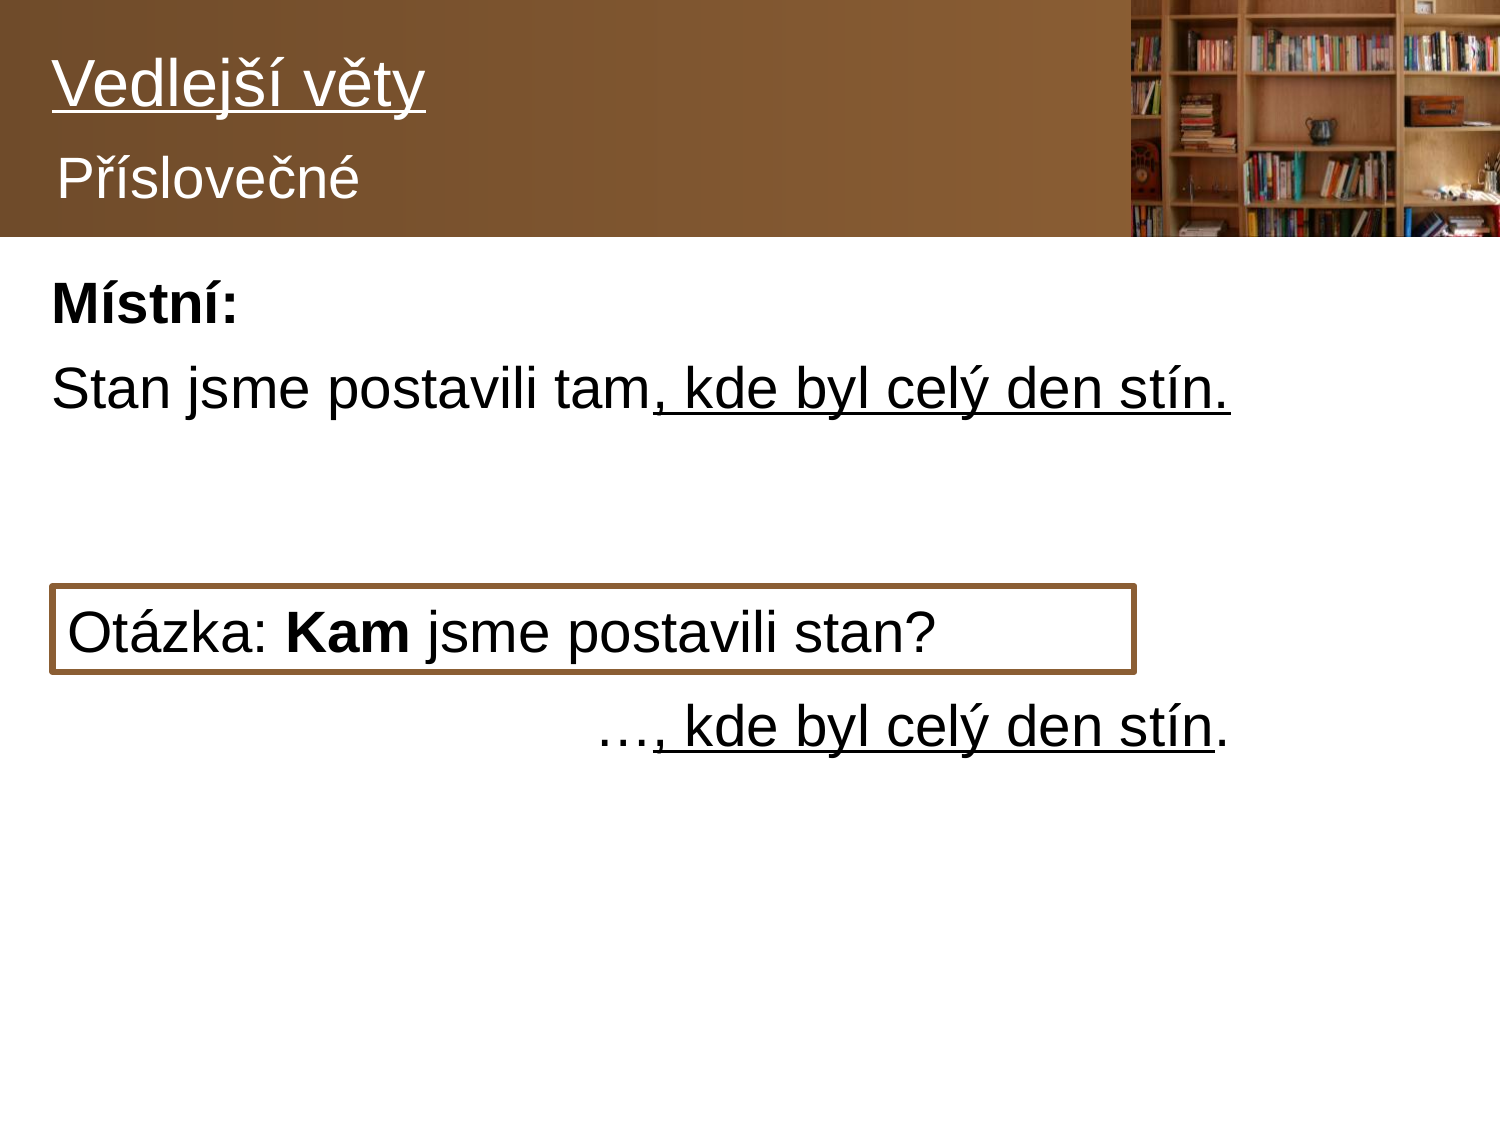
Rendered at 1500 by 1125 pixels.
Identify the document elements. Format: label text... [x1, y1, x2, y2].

text_box Vedlejší věty [36, 3, 1160, 155]
text_box Otázka: Kam jsme postavili stan? [52, 586, 1135, 672]
text_box Příslovečné [41, 132, 1128, 219]
text_box Místní: Stan jsme postavili tam, kde byl celý den stín. …, kde byl celý den stín. [36, 257, 1387, 1001]
